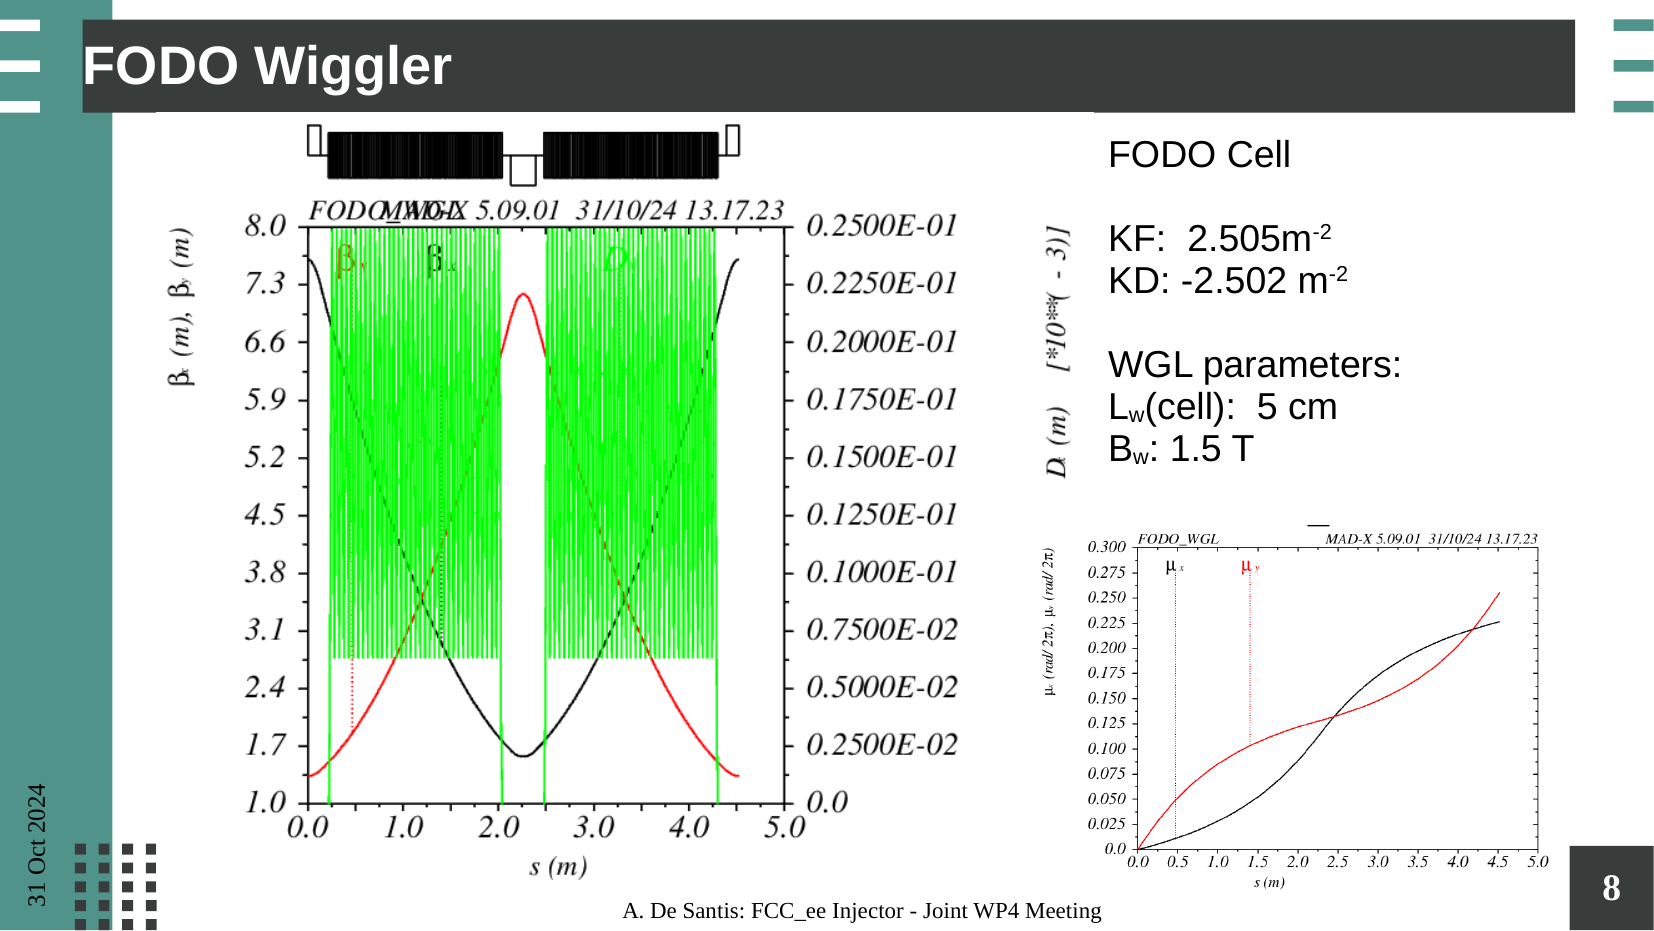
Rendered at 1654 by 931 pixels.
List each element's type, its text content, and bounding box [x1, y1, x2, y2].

picture [156, 112, 1558, 895]
text_box FODO Cell KF: 2.505m-2 KD: -2.502 m-2 WGL parameters: Lw(cell): 5 cm Bw: 1.5 T [1094, 126, 1615, 478]
title FODO Wiggler [82, 19, 1576, 113]
